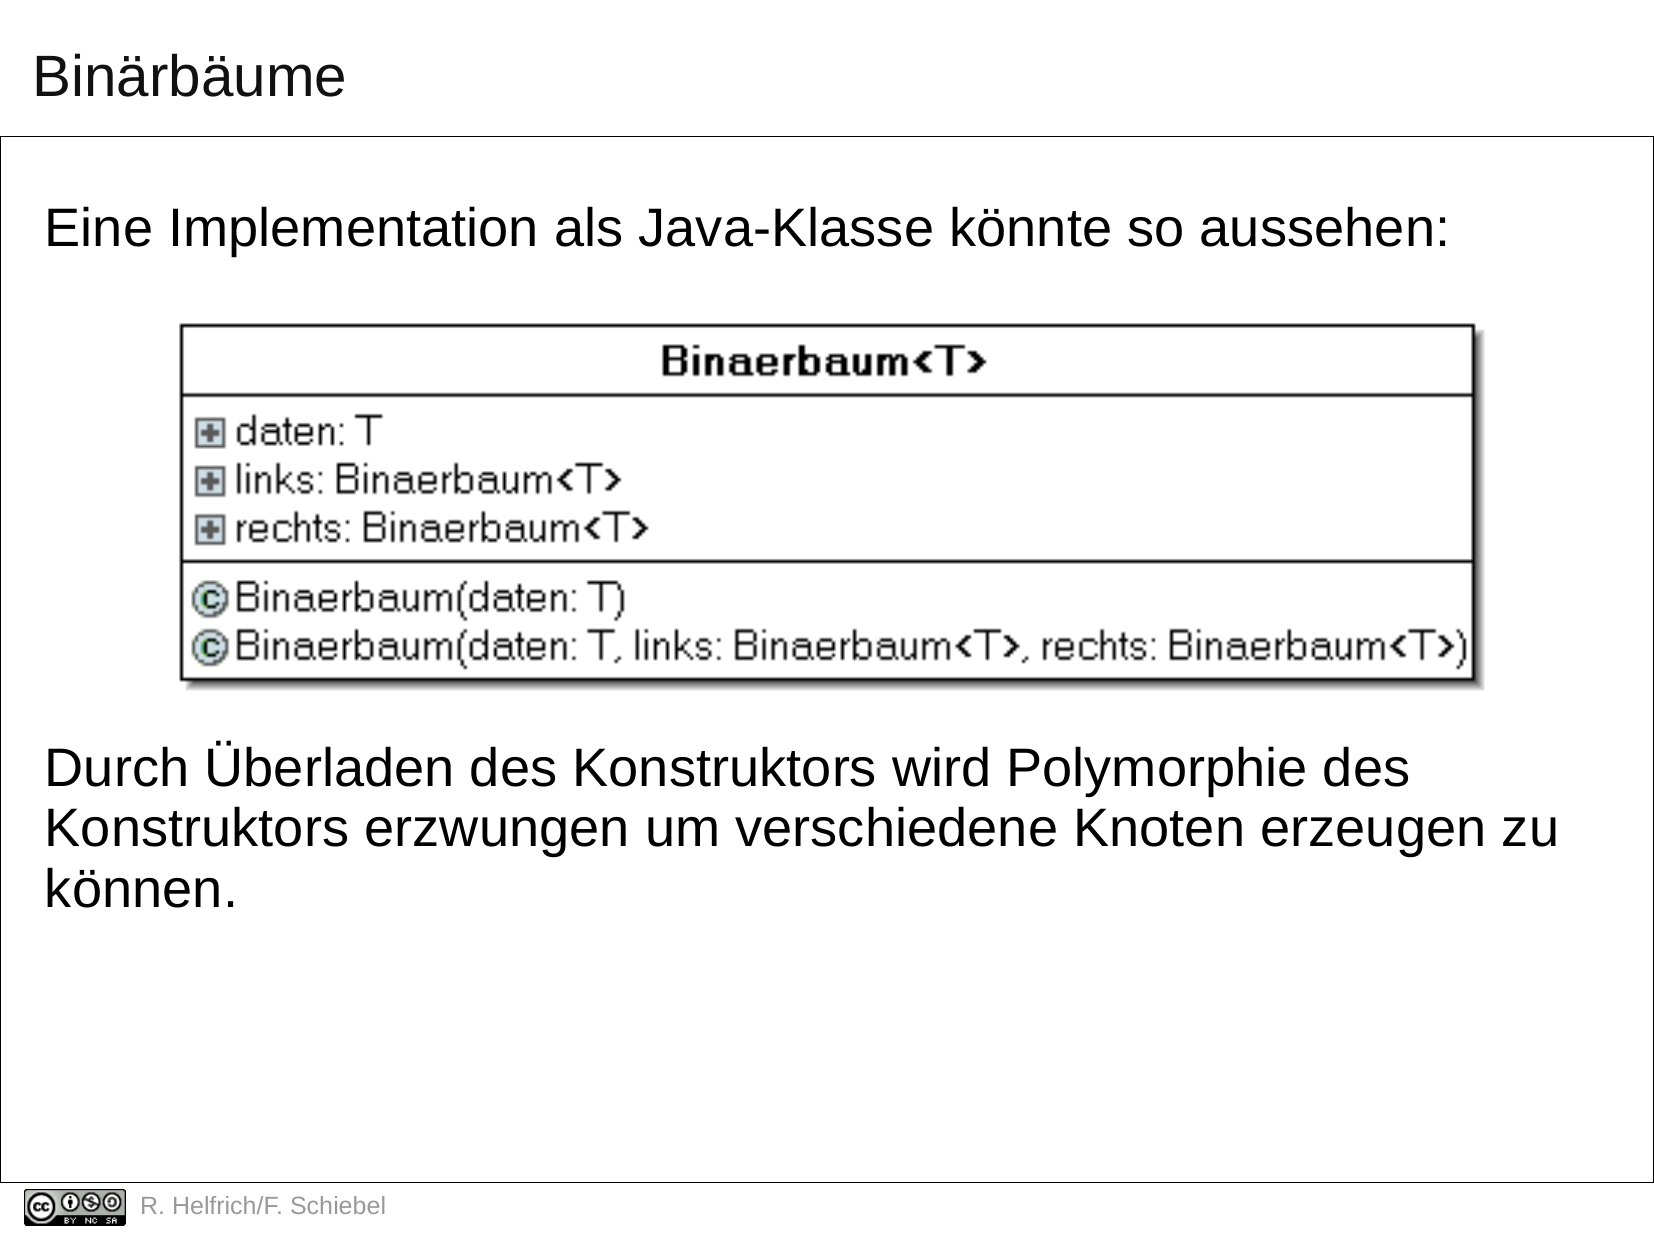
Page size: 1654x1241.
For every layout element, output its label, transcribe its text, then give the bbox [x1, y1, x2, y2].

list Eine Implementation als Java-Klasse könnte so aussehen: Durch Überladen des Konstruktors wird Polymorphie des Konstruktors erzwungen um verschiedene Knoten erzeugen zu können. [44, 197, 1593, 1133]
picture [24, 1189, 126, 1226]
picture [178, 322, 1488, 694]
title Binärbäume [32, 38, 1608, 115]
